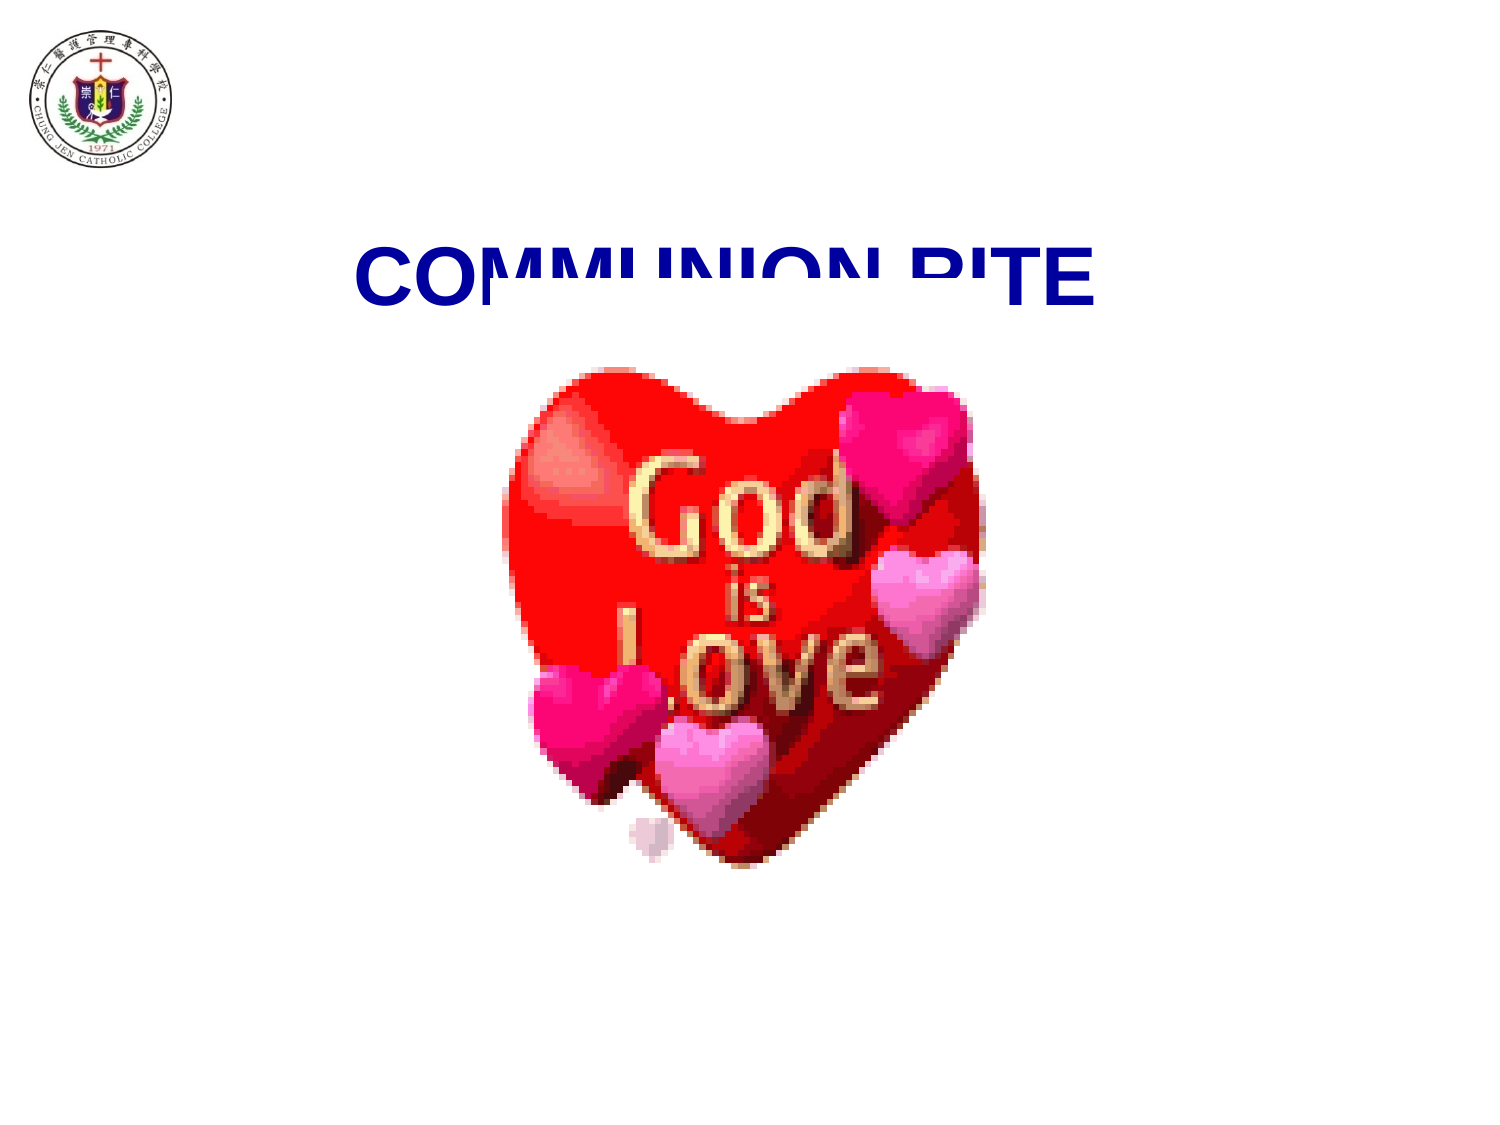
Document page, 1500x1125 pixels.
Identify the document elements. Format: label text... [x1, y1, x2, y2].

title COMMUNION RITE [135, 54, 1315, 185]
picture [490, 278, 999, 914]
list [53, 208, 1500, 1005]
